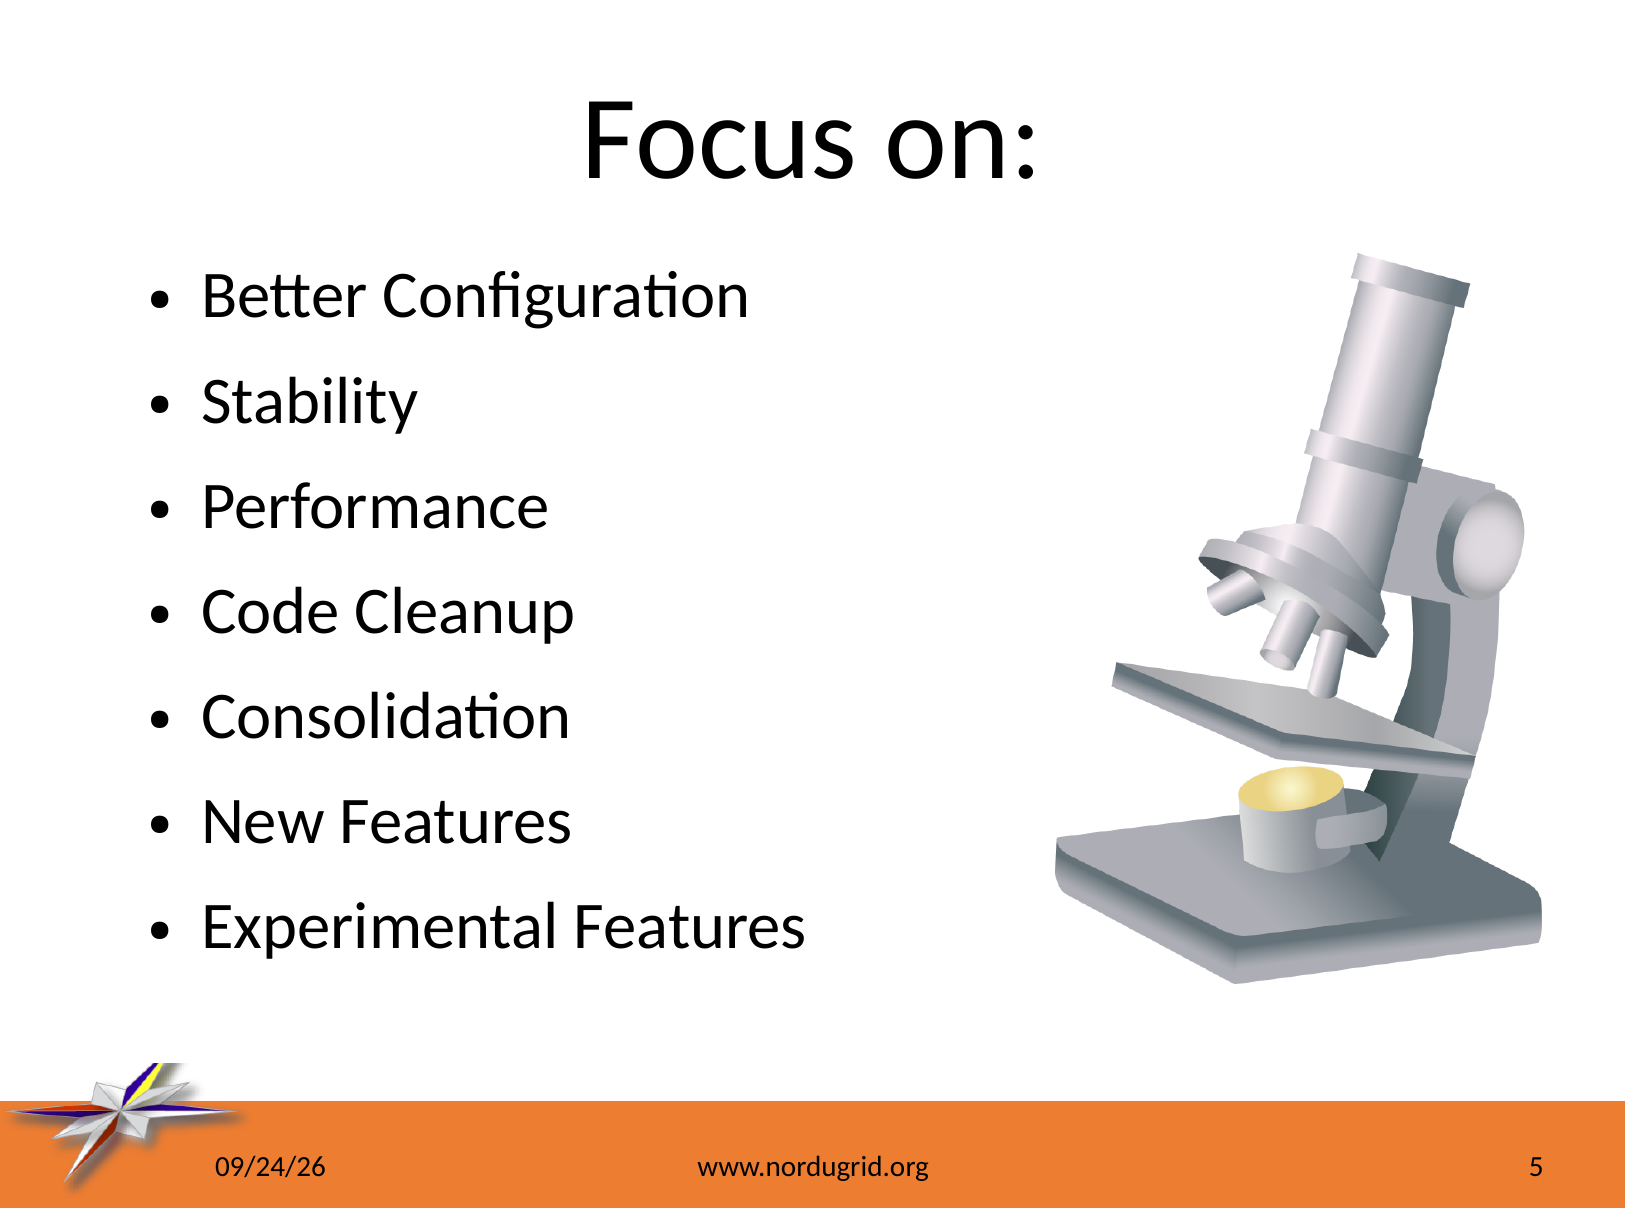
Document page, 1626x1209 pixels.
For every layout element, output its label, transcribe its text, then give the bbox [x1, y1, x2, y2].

title Focus on: [81, 48, 1544, 250]
picture [0, 1032, 258, 1203]
list Better Configuration Stability Performance Code Cleanup Consolidation New Features Experimental Features [130, 267, 1580, 1063]
picture [1055, 253, 1542, 984]
